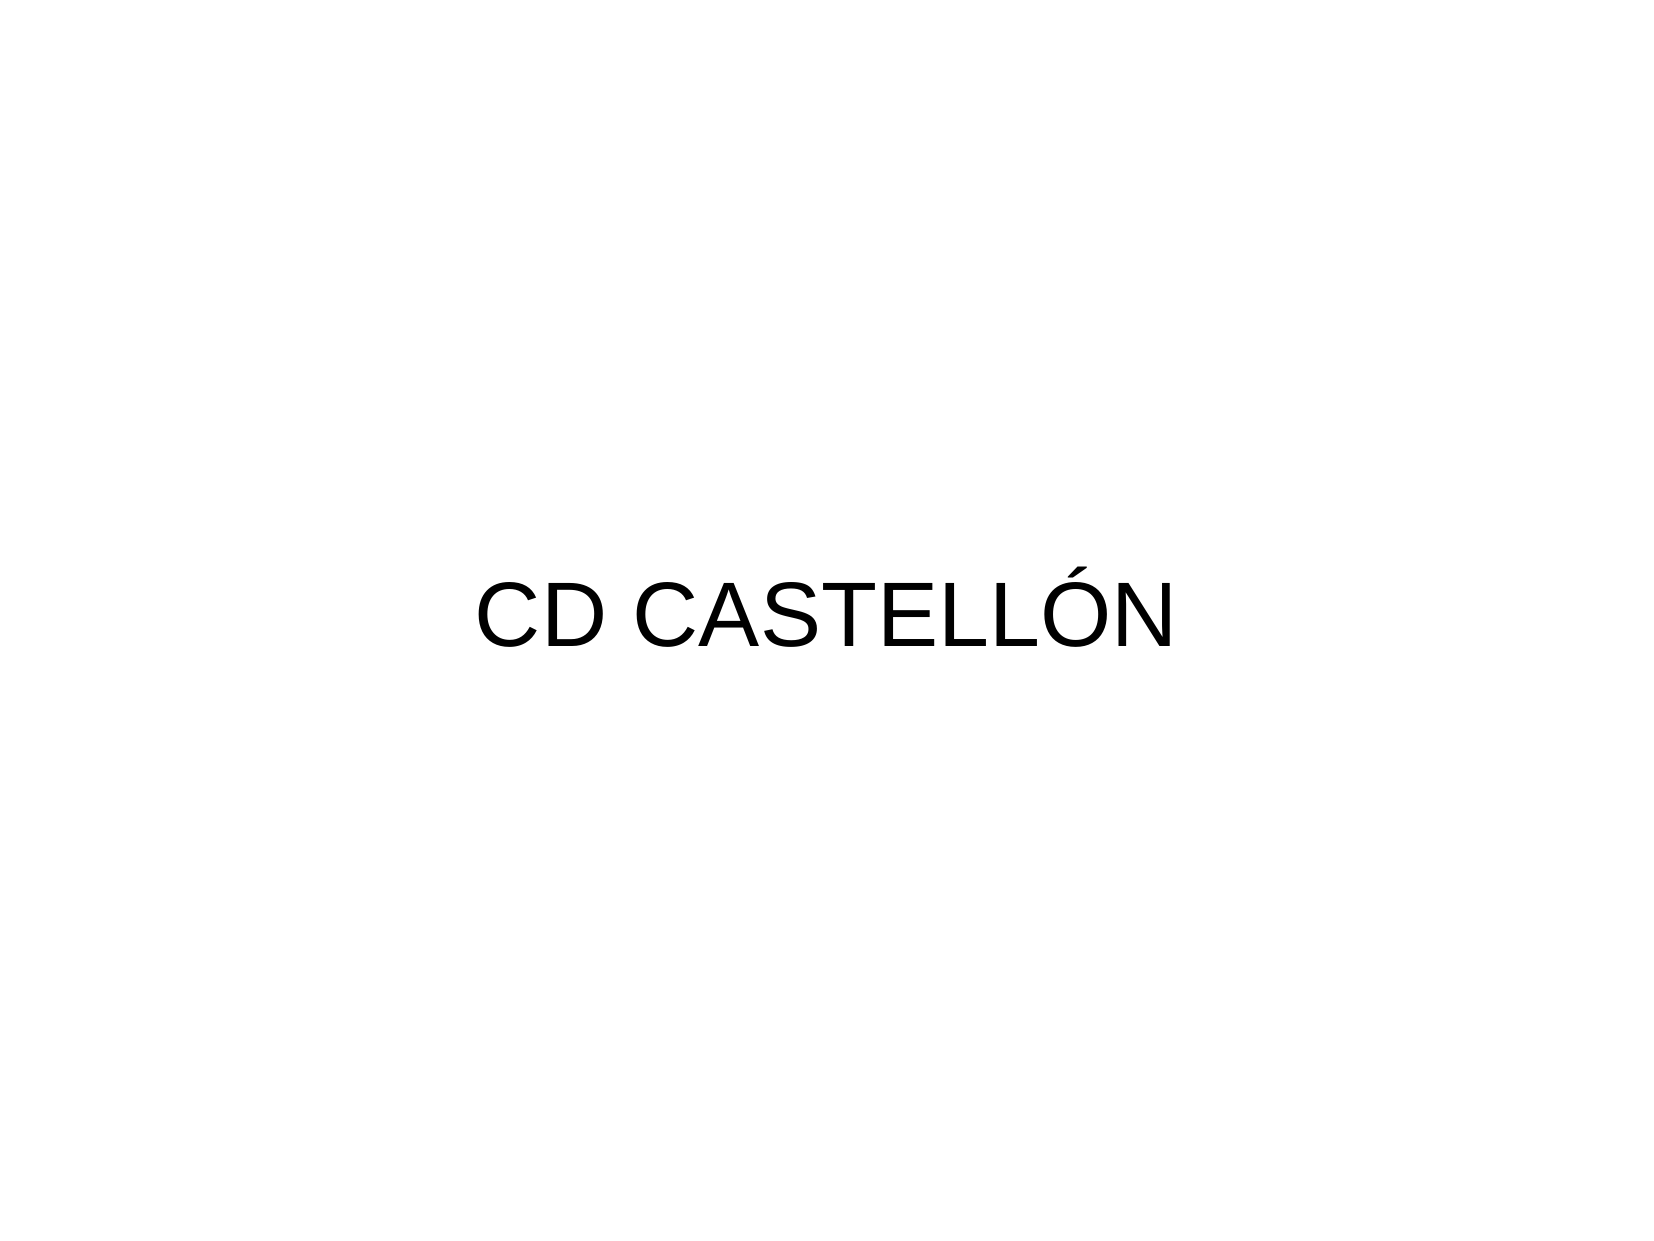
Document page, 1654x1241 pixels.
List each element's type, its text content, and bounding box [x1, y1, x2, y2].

title CD CASTELLÓN [82, 0, 1571, 723]
